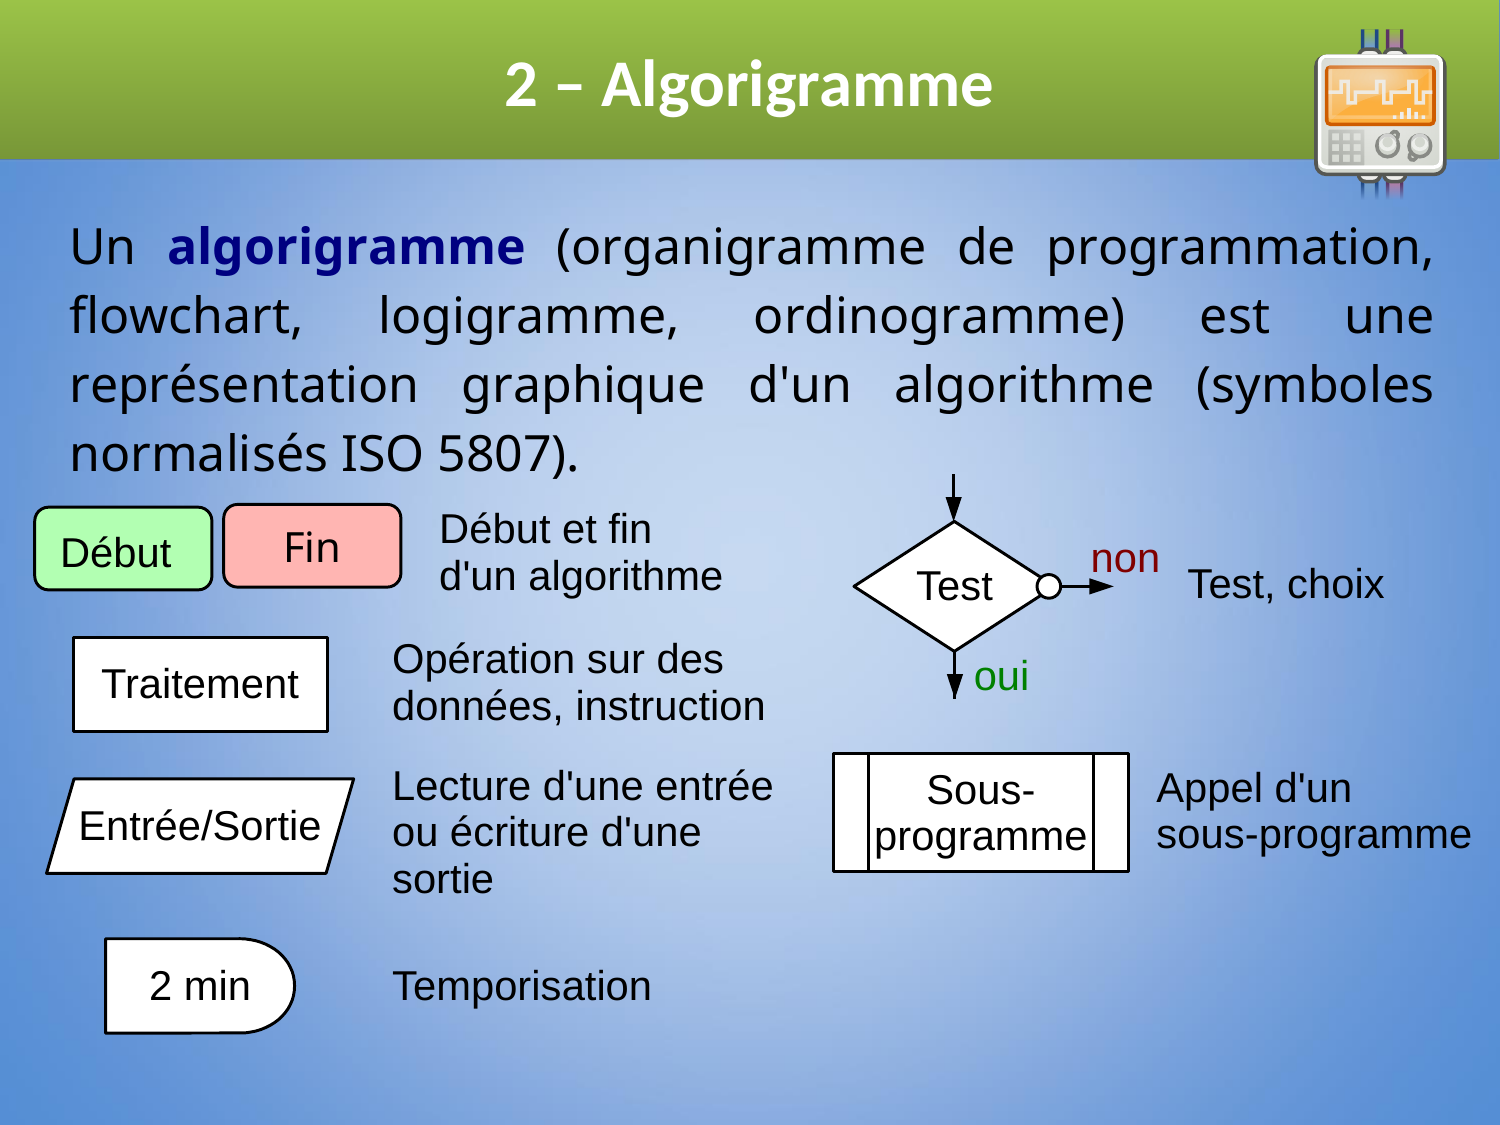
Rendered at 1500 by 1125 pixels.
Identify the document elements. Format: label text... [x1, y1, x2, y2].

text_box Fin [223, 504, 401, 588]
text_box Temporisation [377, 955, 819, 1017]
text_box Traitement [73, 637, 328, 732]
text_box non [1075, 527, 1208, 593]
picture [0, 29, 1500, 1125]
text_box Appel d'un sous-programme [1141, 757, 1488, 872]
text_box Opération sur des données, instruction [377, 628, 817, 744]
text_box Test, choix [1172, 553, 1445, 619]
text_box Lecture d'une entrée ou écriture d'une sortie [377, 755, 819, 910]
text_box Début [34, 507, 212, 590]
text_box 2 – Algorigramme [0, 0, 1500, 159]
text_box Début et fin d'un algorithme [424, 498, 792, 614]
text_box [1037, 574, 1061, 599]
text_box Un algorigramme (organigramme de programmation, flowchart, logigramme, ordinogramme) est une représentation graphique d'un algorithme (symboles normalisés ISO 5807). [69, 205, 1436, 424]
text_box Entrée/Sortie [46, 778, 354, 874]
text_box oui [958, 645, 1107, 711]
text_box Sous- programme [833, 753, 1129, 872]
text_box Test [853, 521, 1041, 651]
text_box 2 min [105, 938, 295, 1034]
